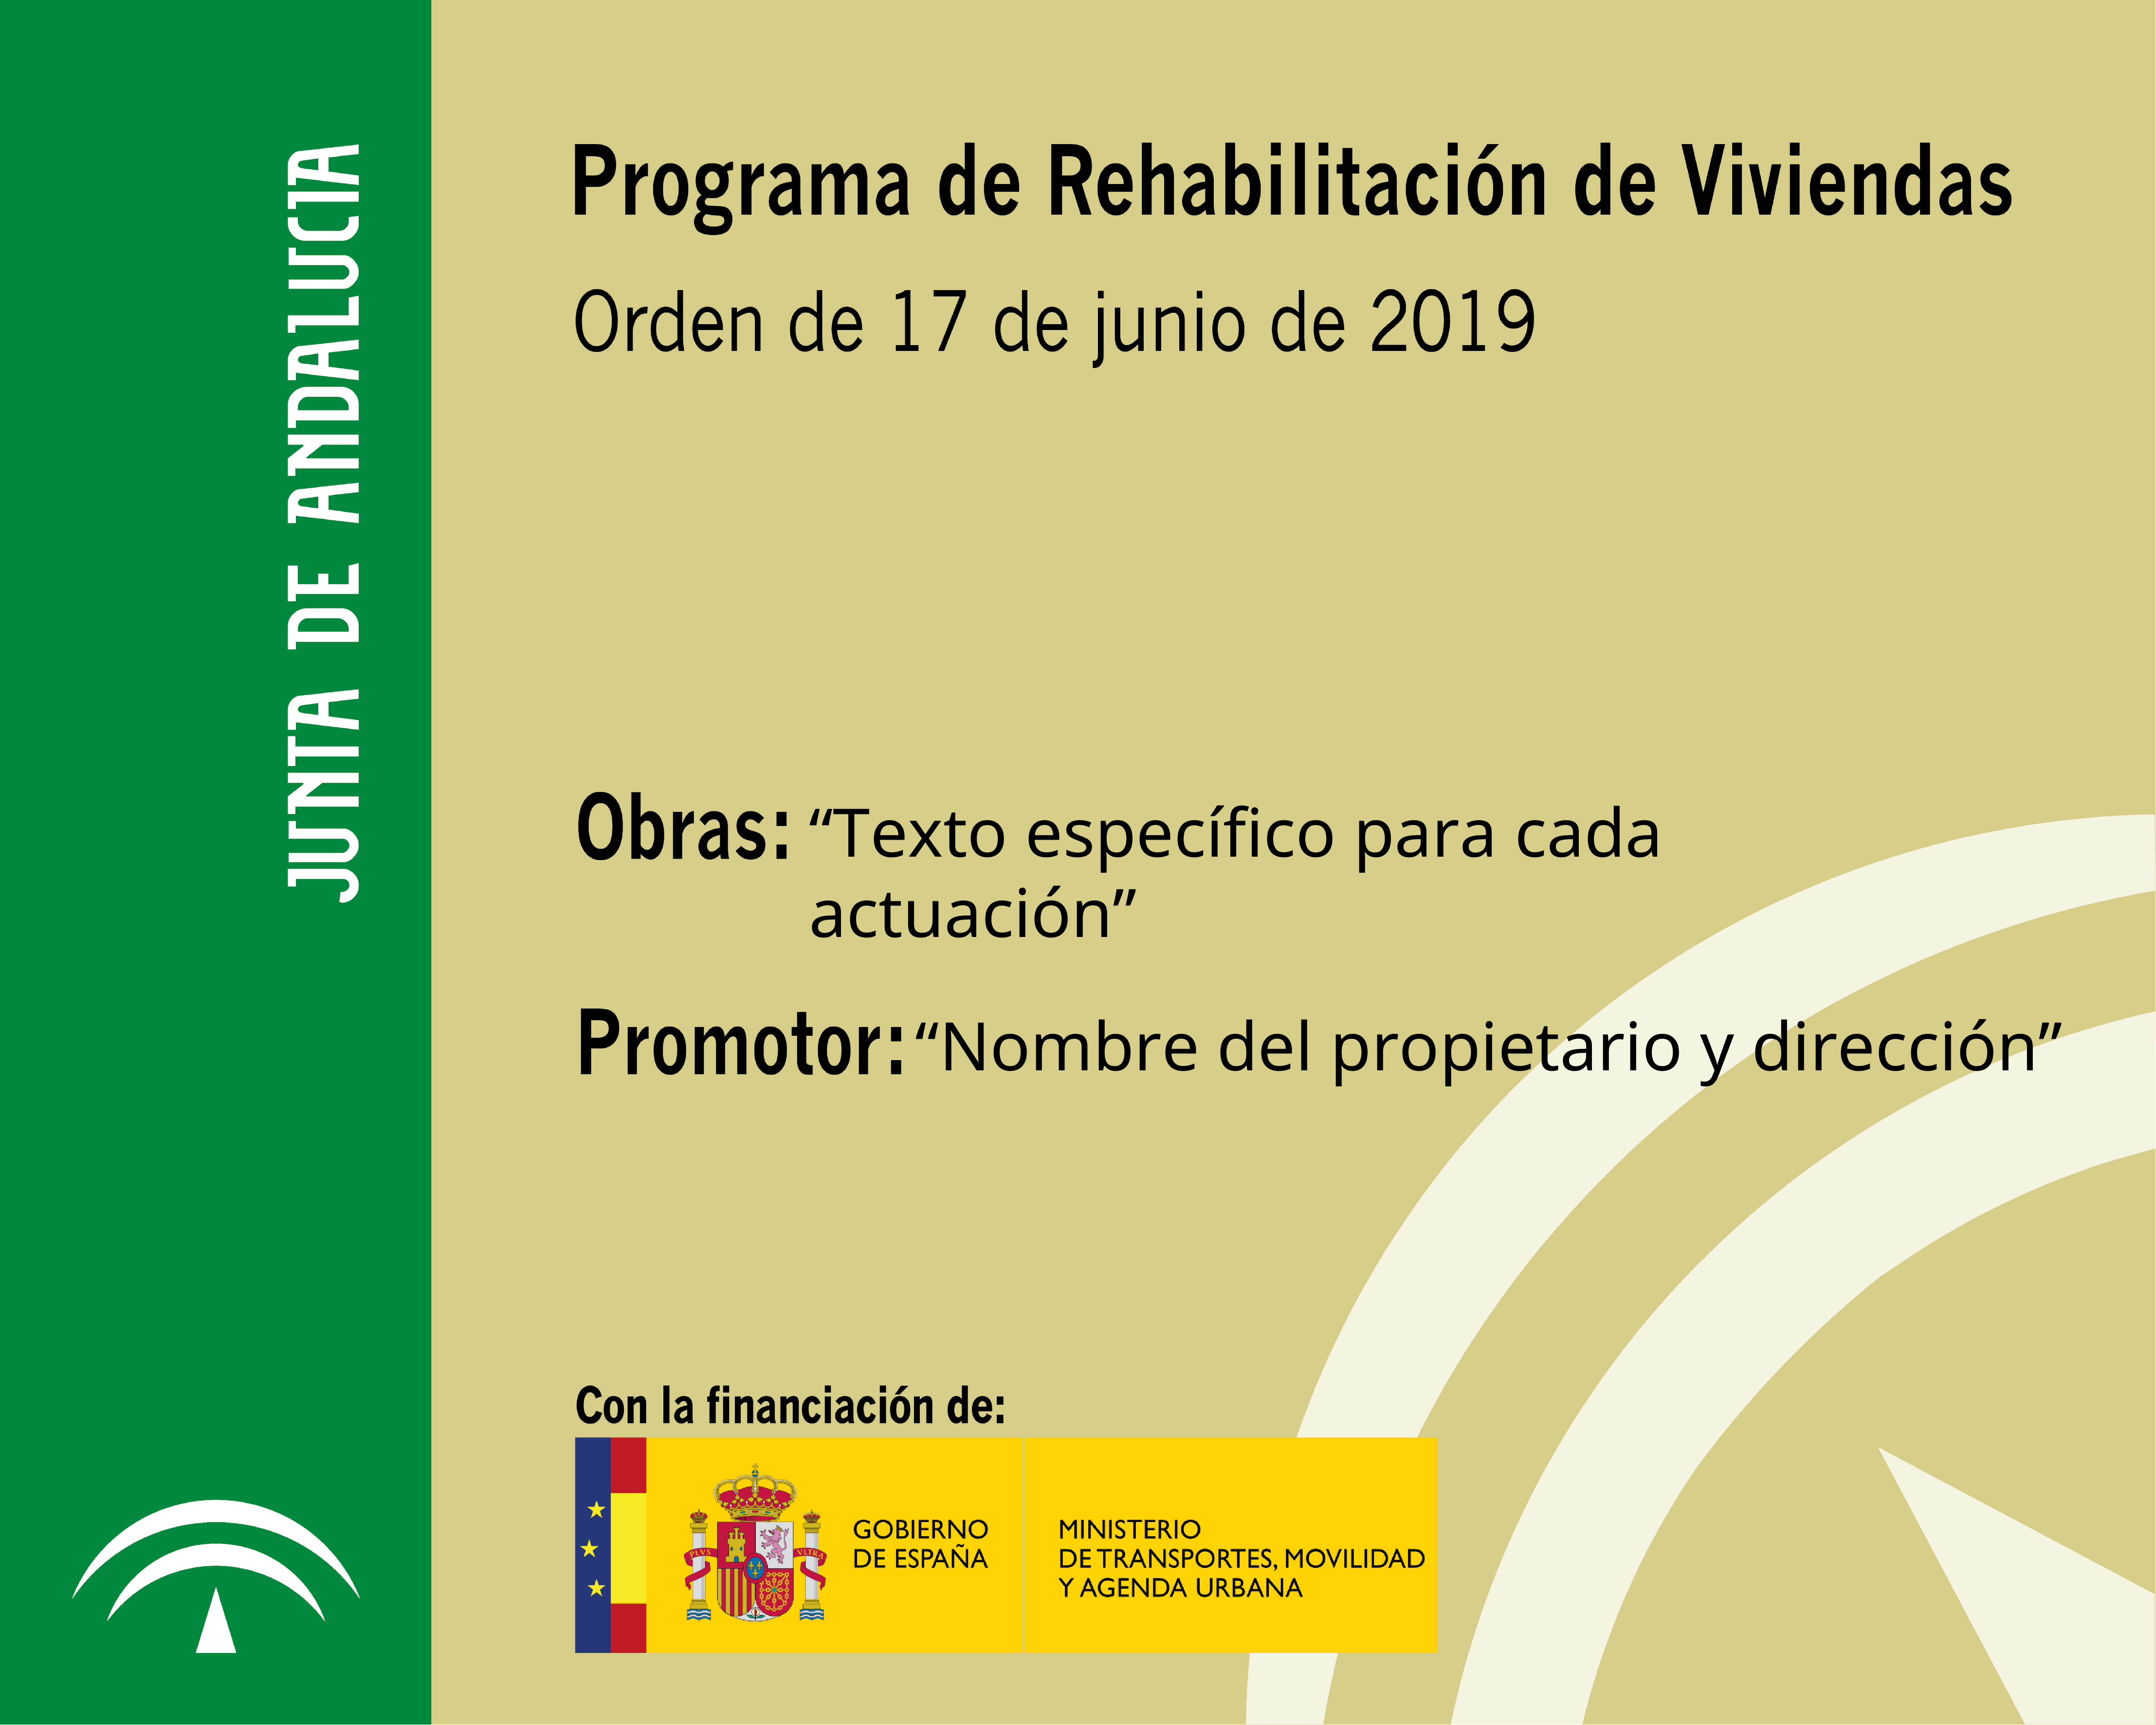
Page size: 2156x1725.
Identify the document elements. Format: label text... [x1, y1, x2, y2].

text_box “Texto específico para cada actuación” [802, 786, 2004, 874]
text_box “Nombre del propietario y dirección” [908, 1000, 2156, 1168]
picture [0, 0, 2156, 1725]
